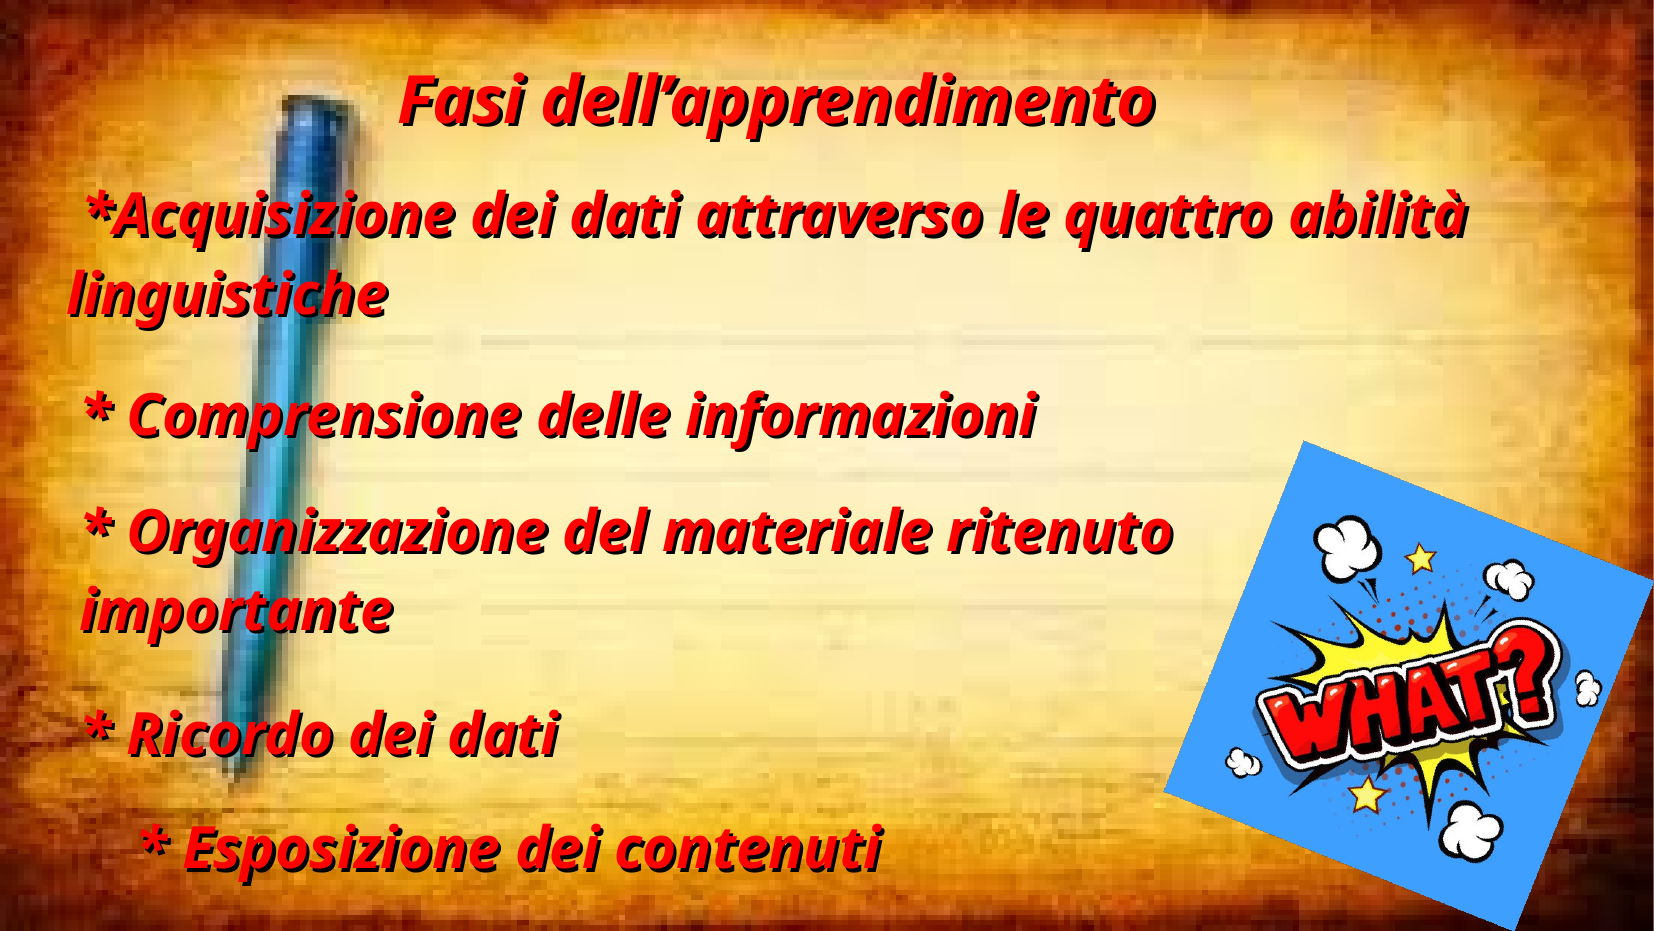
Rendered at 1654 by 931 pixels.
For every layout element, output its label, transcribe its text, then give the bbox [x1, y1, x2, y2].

picture [0, 0, 1654, 931]
text_box Fasi dell’apprendimento [382, 44, 1288, 154]
text_box * Organizzazione del materiale ritenuto importante [64, 481, 1352, 686]
text_box * Comprensione delle informazioni [64, 366, 1245, 481]
text_box * Ricordo dei dati [64, 685, 757, 782]
subtitle * Esposizione dei contenuti [70, 775, 945, 918]
text_box *Acquisizione dei dati attraverso le quattro abilità linguistiche [51, 165, 1619, 345]
